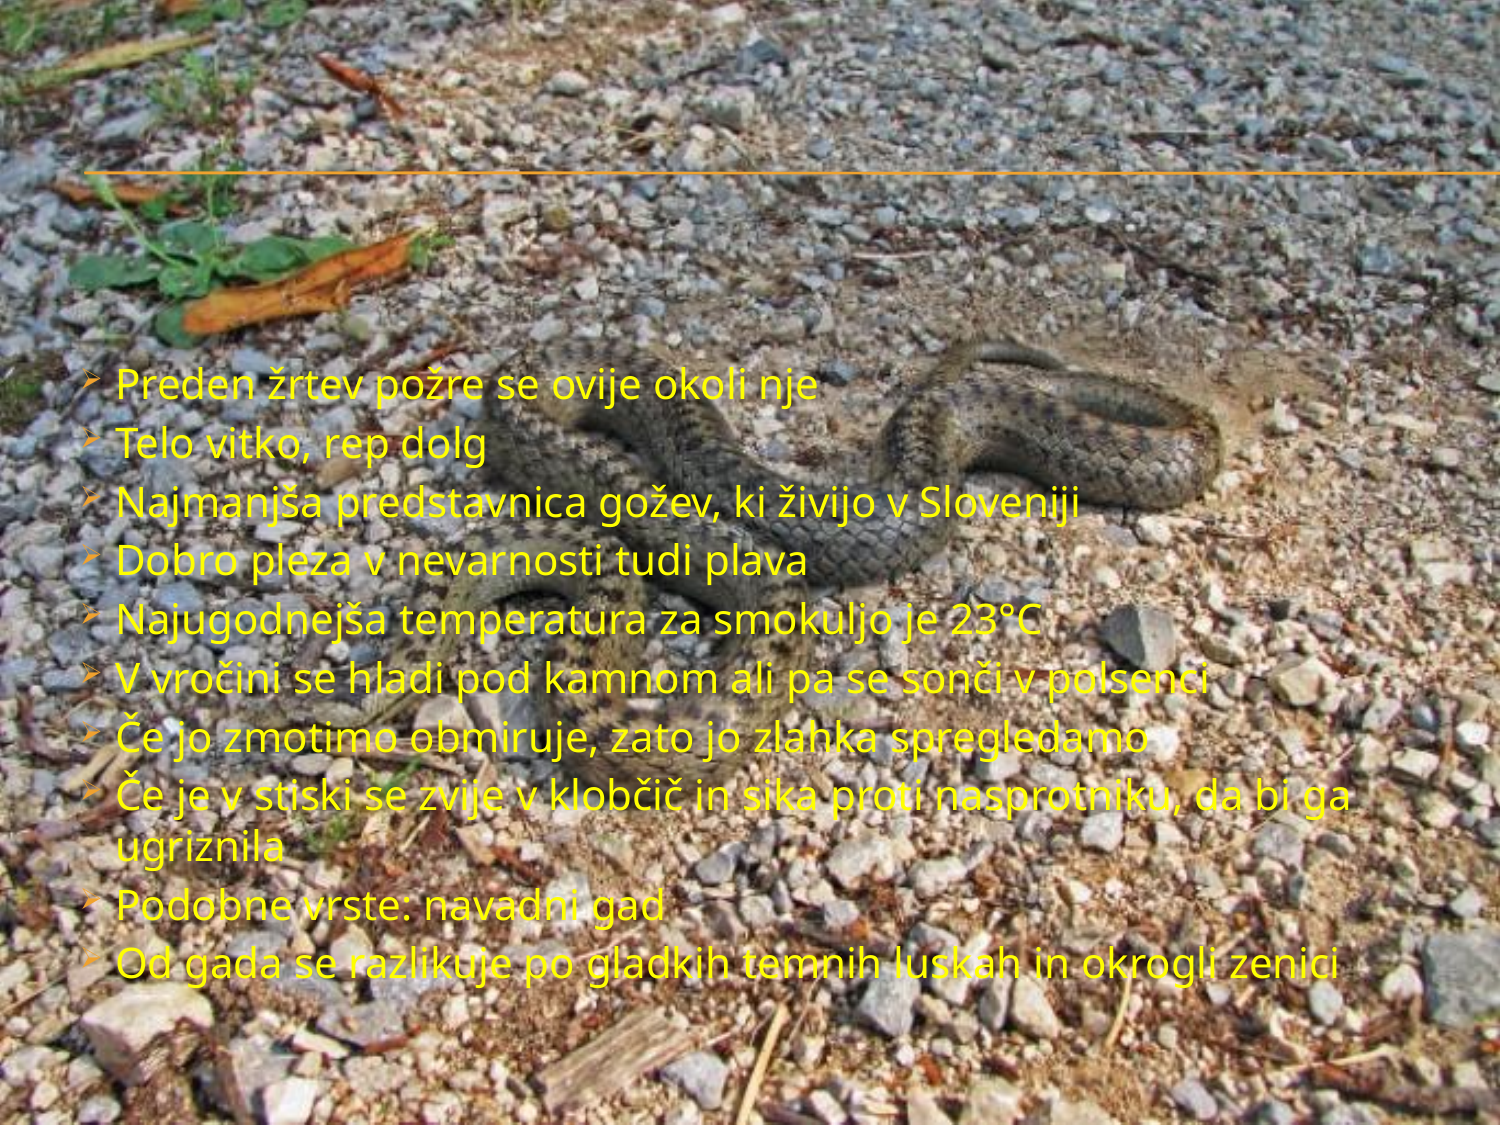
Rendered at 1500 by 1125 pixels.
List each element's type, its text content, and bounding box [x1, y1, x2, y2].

list Preden žrtev požre se ovije okoli nje Telo vitko, rep dolg Najmanjša predstavnica gožev, ki živijo v Sloveniji Dobro pleza v nevarnosti tudi plava Najugodnejša temperatura za smokuljo je 23°C V vročini se hladi pod kamnom ali pa se sonči v polsenci Če jo zmotimo obmiruje, zato jo zlahka spregledamo Če je v stiski se zvije v klobčič in sika proti nasprotniku, da bi ga ugriznila Podobne vrste: navadni gad Od gada se razlikuje po gladkih temnih luskah in okrogli zenici [64, 350, 1415, 1070]
picture [0, 0, 1500, 1125]
